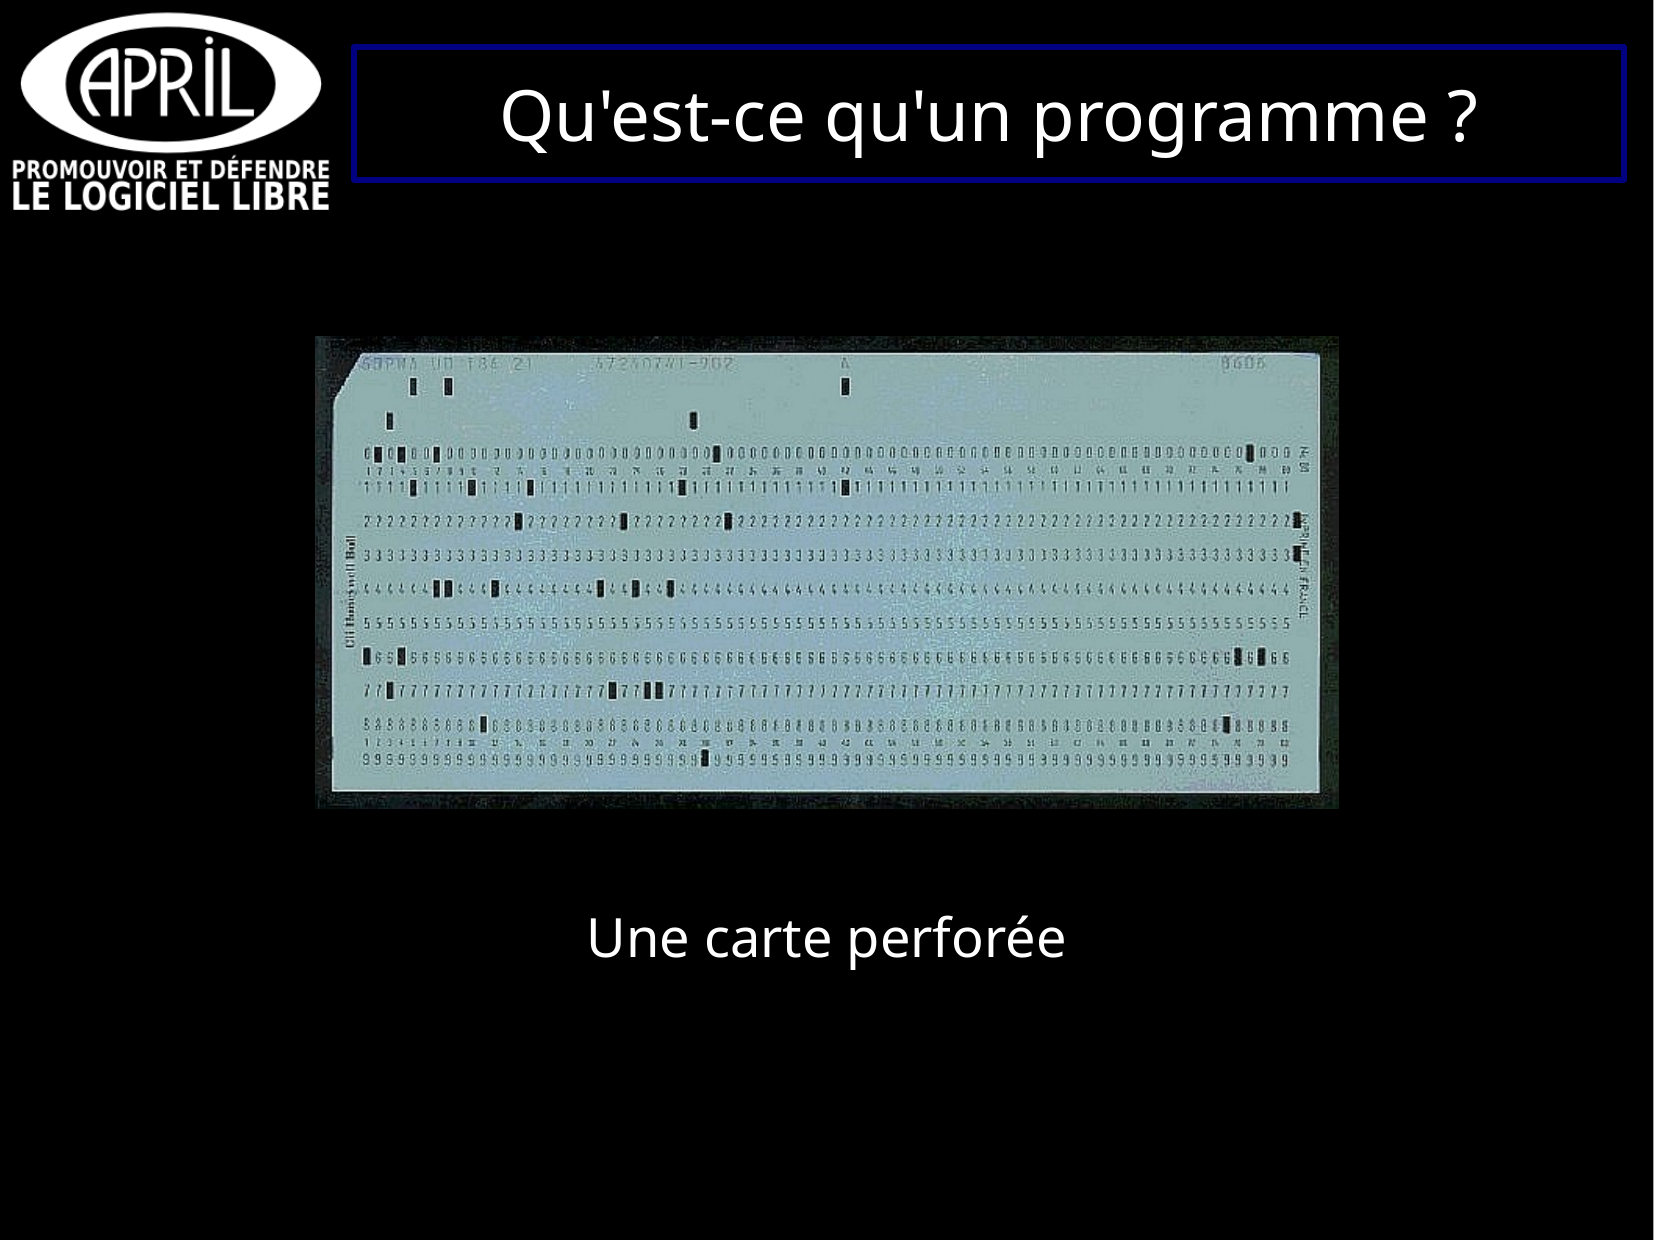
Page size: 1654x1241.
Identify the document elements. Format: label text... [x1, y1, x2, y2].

title Qu'est-ce qu'un programme ? [354, 47, 1625, 181]
picture [315, 336, 1339, 809]
picture [8, 7, 333, 237]
text_box Une carte perforée [191, 891, 1462, 970]
